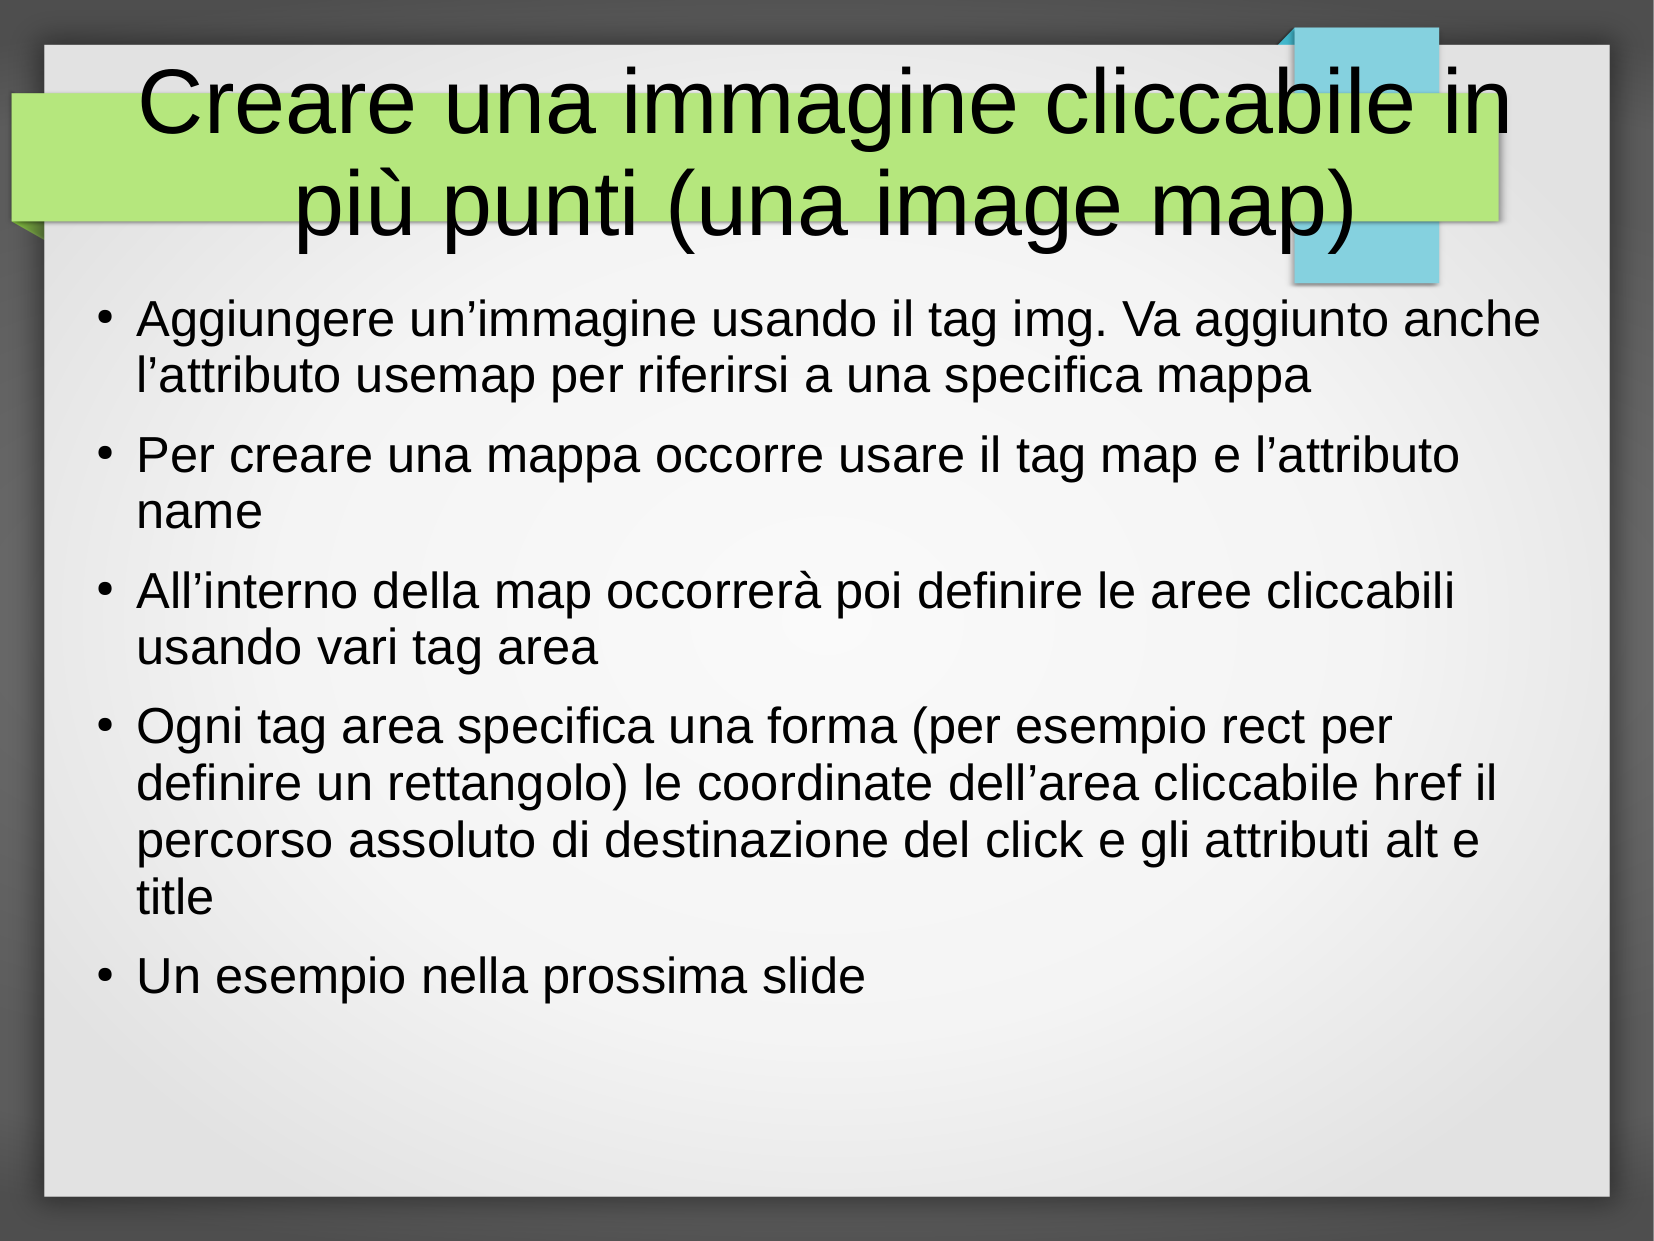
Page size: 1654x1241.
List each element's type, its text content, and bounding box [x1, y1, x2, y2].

list Aggiungere un’immagine usando il tag img. Va aggiunto anche l’attributo usemap per riferirsi a una specifica mappa Per creare una mappa occorre usare il tag map e l’attributo name All’interno della map occorrerà poi definire le aree cliccabili usando vari tag area Ogni tag area specifica una forma (per esempio rect per definire un rettangolo) le coordinate dell’area cliccabile href il percorso assoluto di destinazione del click e gli attributi alt e title Un esempio nella prossima slide [82, 290, 1571, 1010]
picture [0, 0, 1654, 1241]
title Creare una immagine cliccabile in più punti (una image map) [82, 49, 1571, 257]
